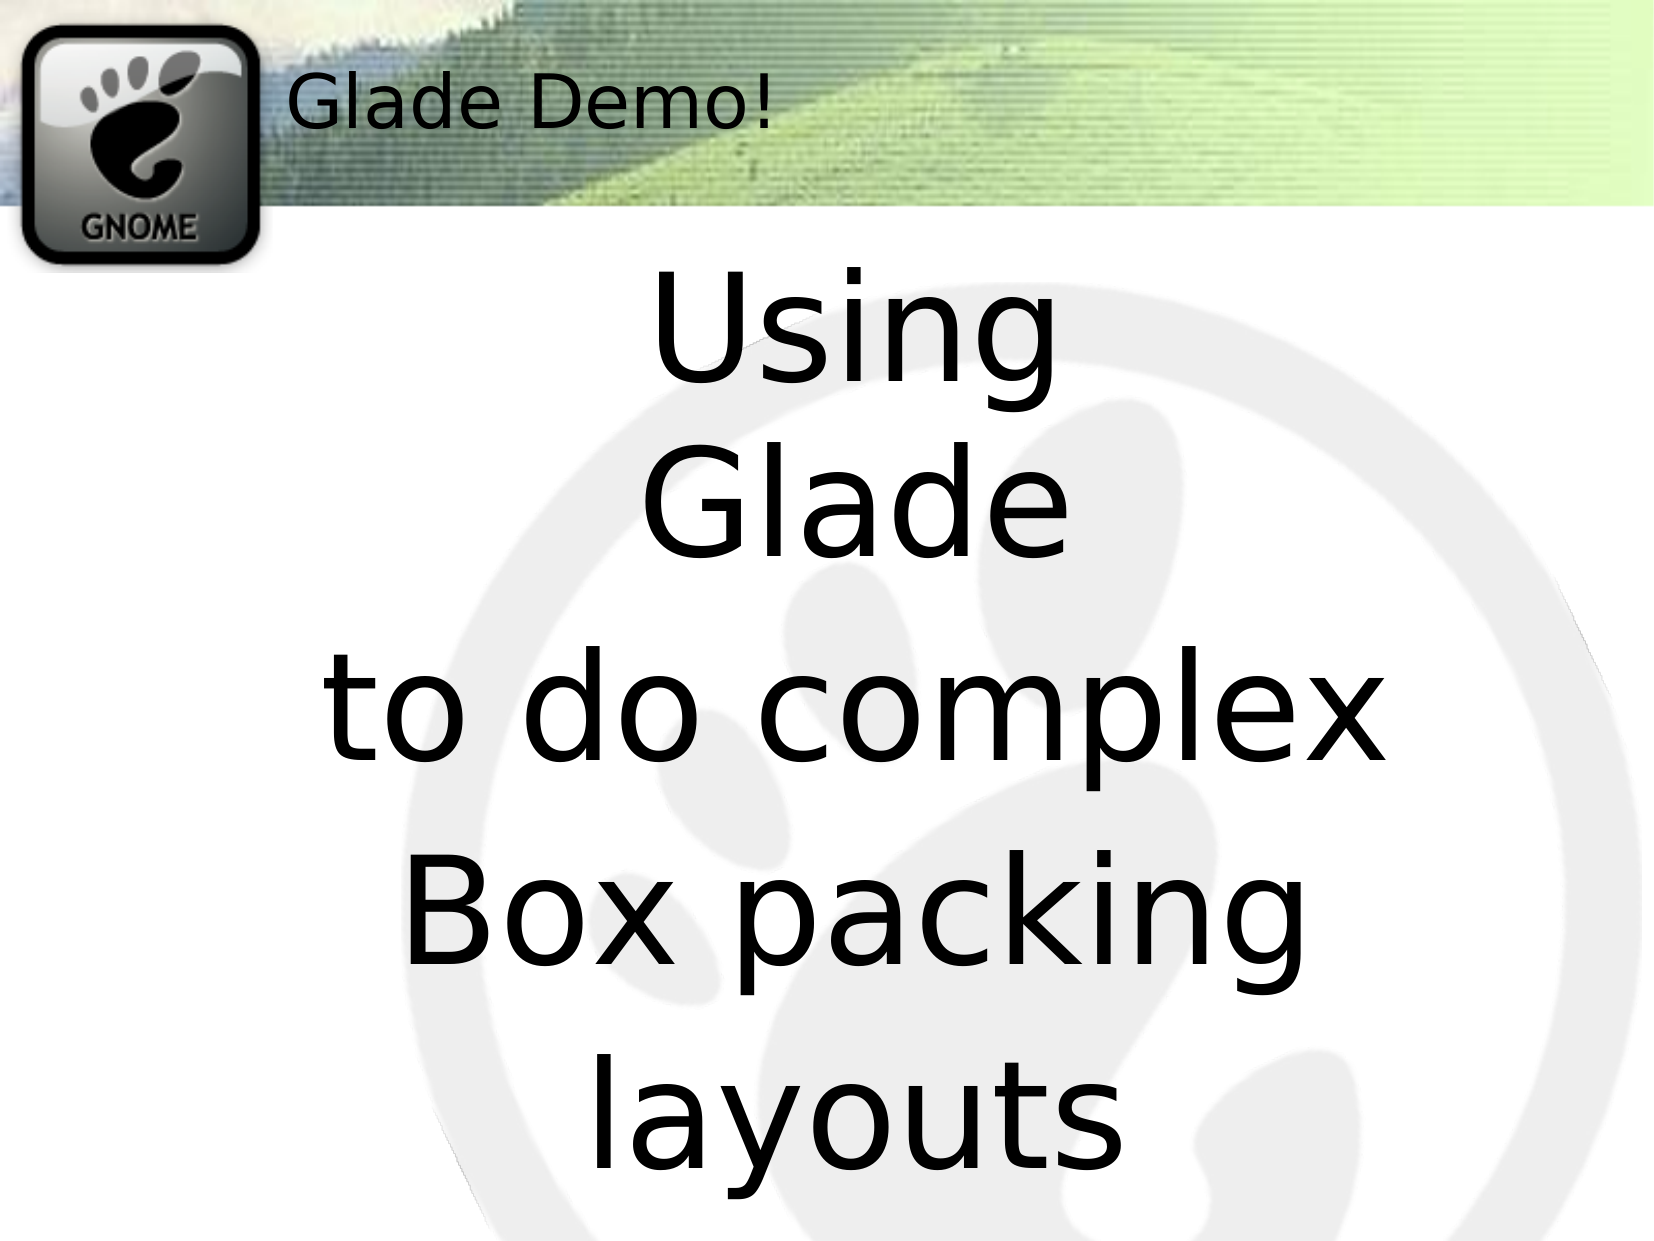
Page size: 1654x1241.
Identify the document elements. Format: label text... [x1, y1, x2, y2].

picture [0, 207, 1654, 273]
title Glade Demo! [0, 0, 1654, 207]
picture [401, 282, 1642, 1241]
list Using Glade to do complex Box packing layouts [118, 242, 1595, 1205]
